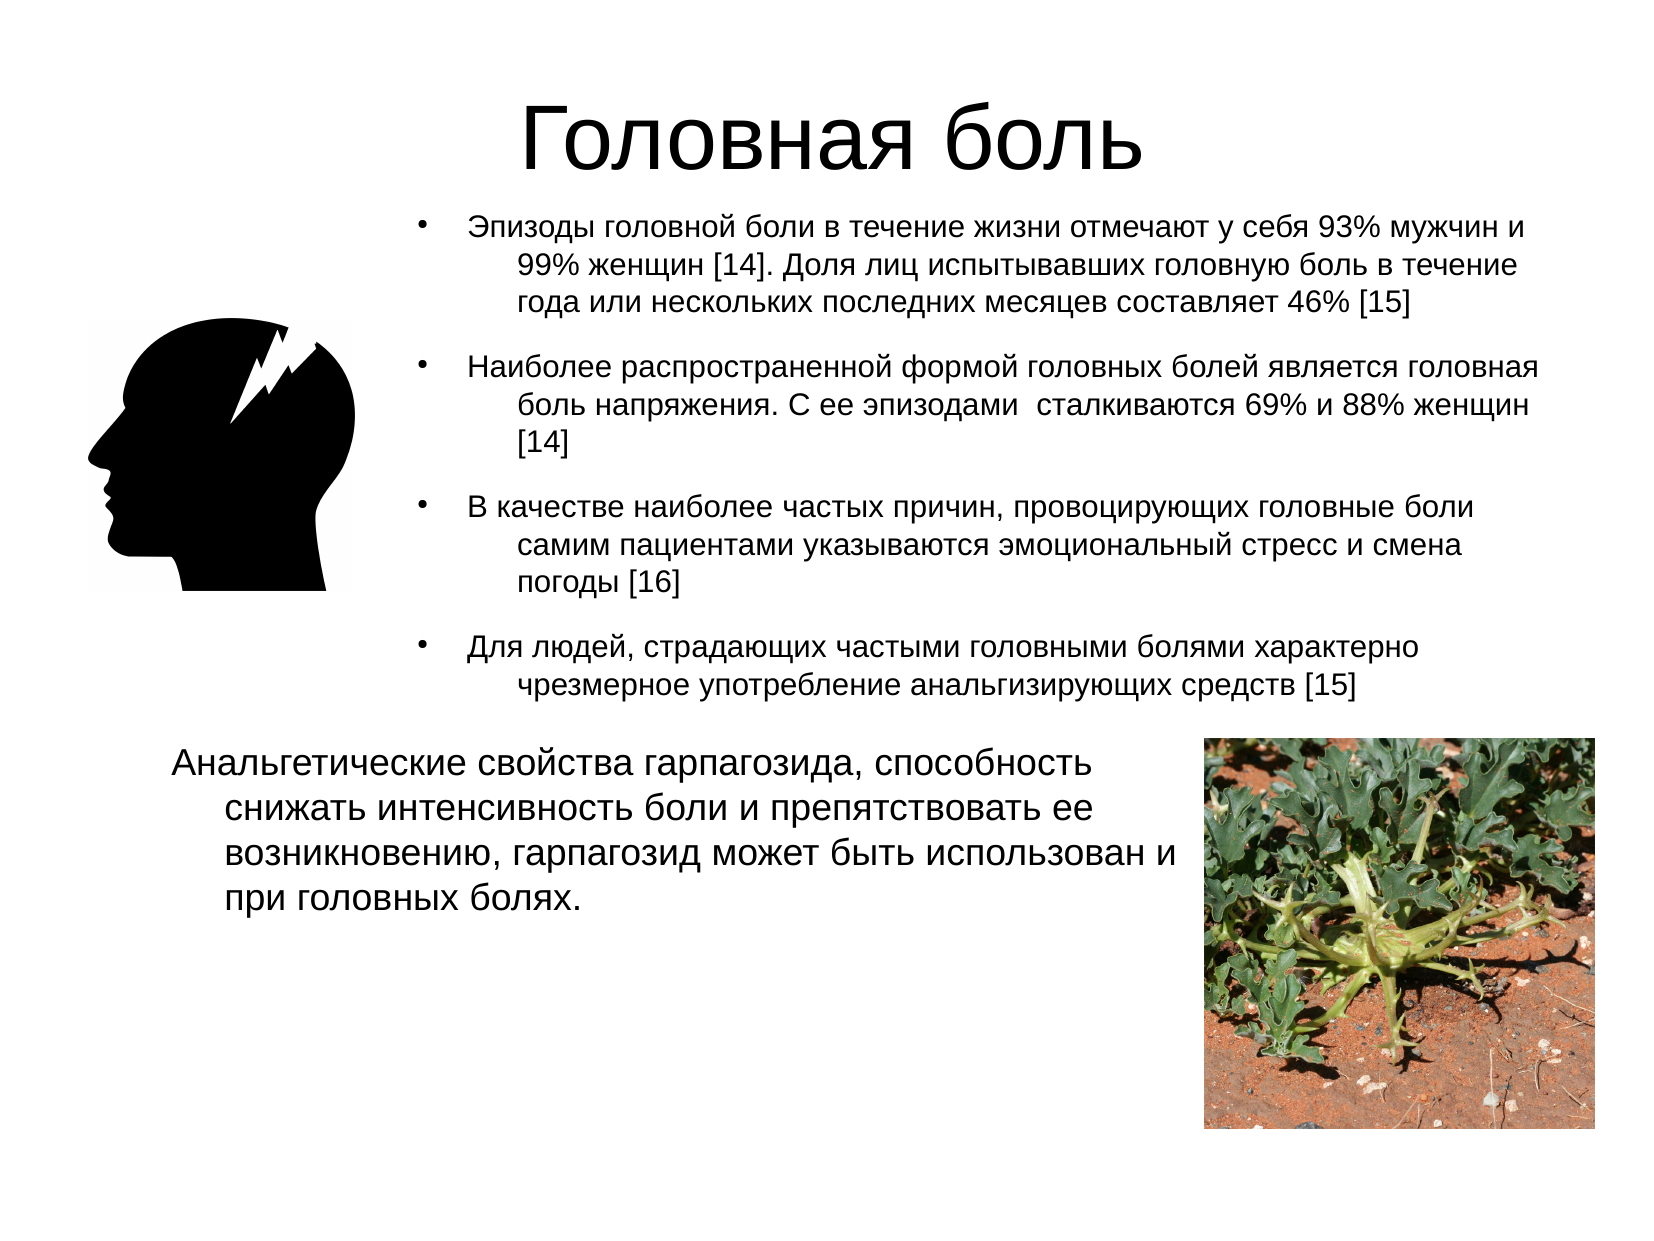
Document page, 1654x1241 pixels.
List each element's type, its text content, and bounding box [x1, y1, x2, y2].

title Головная боль [88, 29, 1577, 237]
list Эпизоды головной боли в течение жизни отмечают у себя 93% мужчин и 99% женщин [14]. Доля лиц испытывавших головную боль в течение года или нескольких последних месяцев составляет 46% [15] Наиболее распространенной формой головных болей является головная боль напряжения. С ее эпизодами сталкиваются 69% и 88% женщин [14] В качестве наиболее частых причин, провоцирующих головные боли самим пациентами указываются эмоциональный стресс и смена погоды [16] Для людей, страдающих частыми головными болями характерно чрезмерное употребление анальгизирующих средств [15] [383, 206, 1572, 706]
picture [88, 318, 355, 591]
picture [1211, 738, 1595, 1129]
list Анальгетические свойства гарпагозида, способность снижать интенсивность боли и препятствовать ее возникновению, гарпагозид может быть использован и при головных болях. [82, 738, 1211, 1129]
